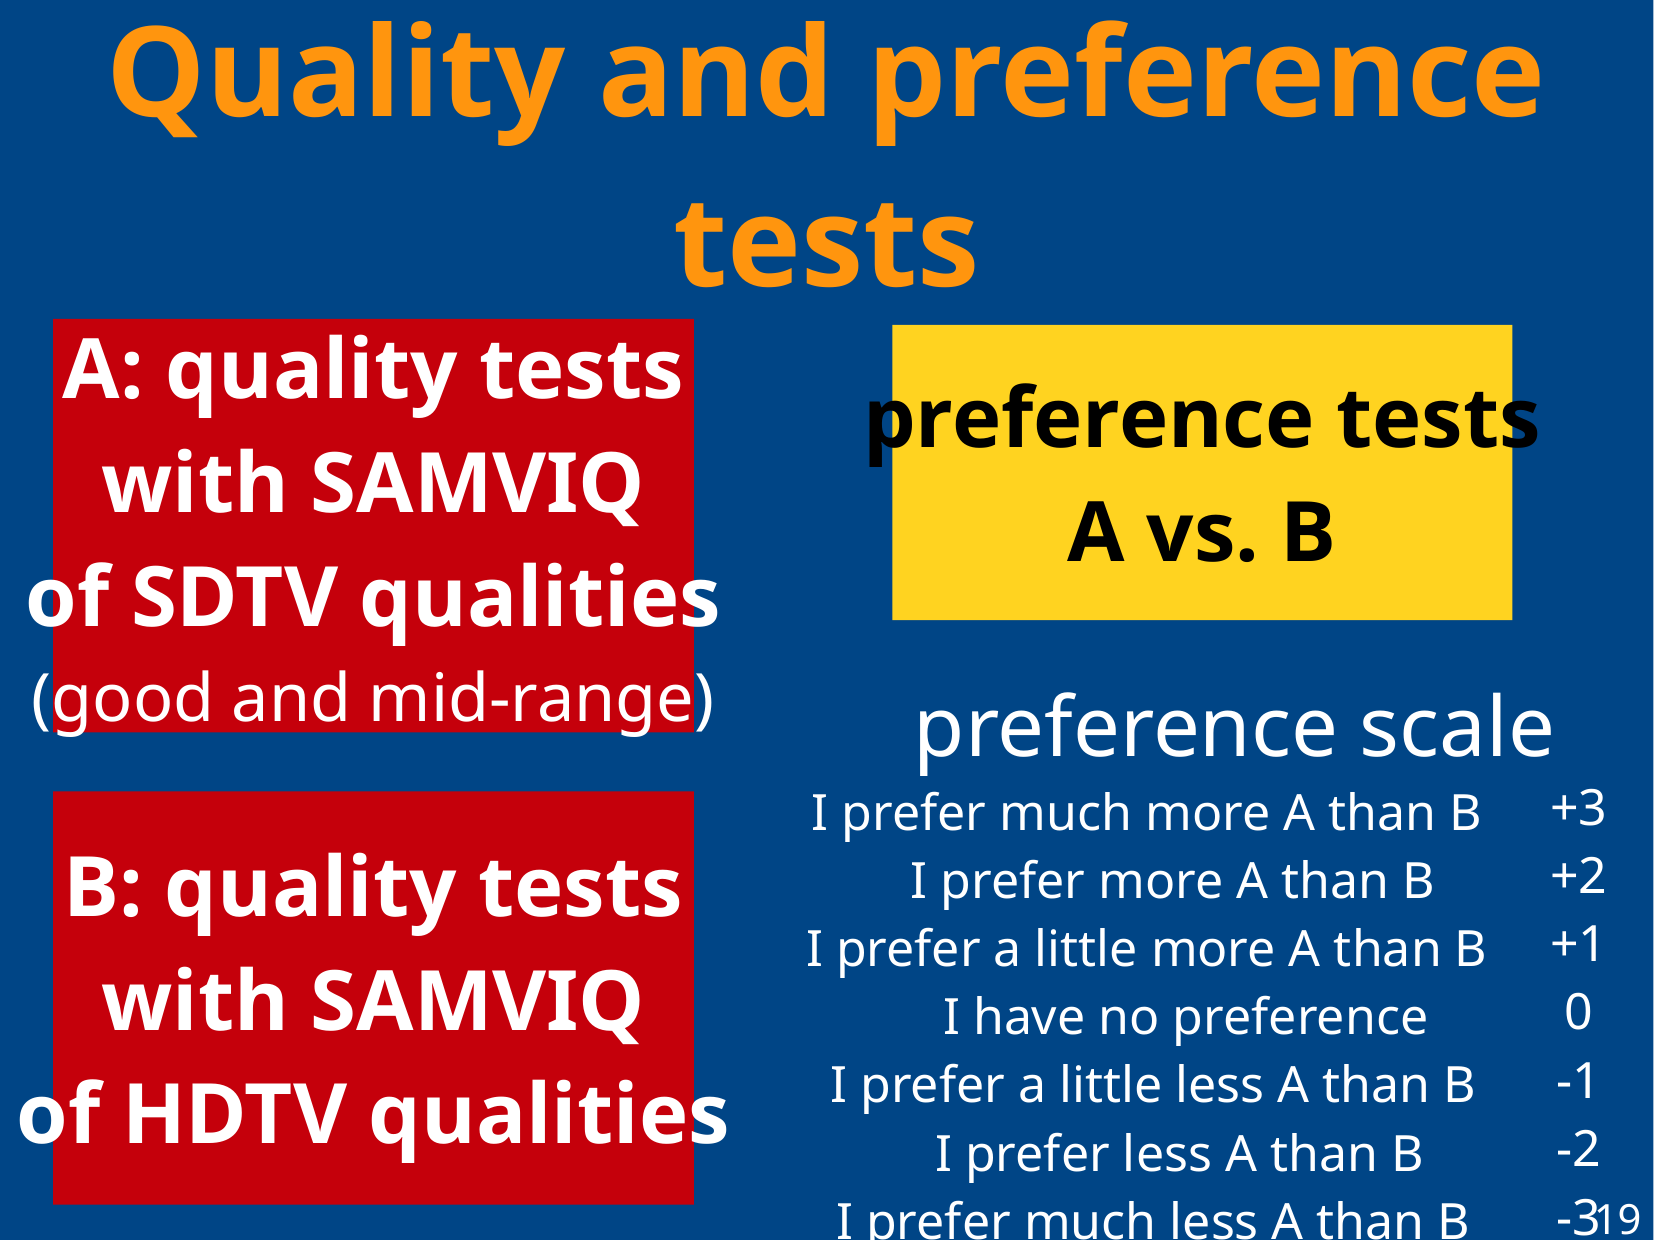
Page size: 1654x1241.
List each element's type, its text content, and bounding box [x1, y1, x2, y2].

text_box preference scale [898, 660, 1523, 770]
text_box I prefer much more A than B I prefer more A than B I prefer a little more A than B I have no preference I prefer a little less A than B I prefer less A than B I prefer much less A than B [791, 769, 1465, 1182]
text_box preference tests A vs. B [892, 324, 1513, 621]
text_box +3 +2 +1 0 -1 -2 -3 [1535, 764, 1614, 1177]
title Quality and preference tests [82, 10, 1571, 296]
text_box A: quality tests with SAMVIQ of SDTV qualities (good and mid-range) [53, 318, 694, 733]
text_box B: quality tests with SAMVIQ of HDTV qualities [53, 791, 694, 1205]
